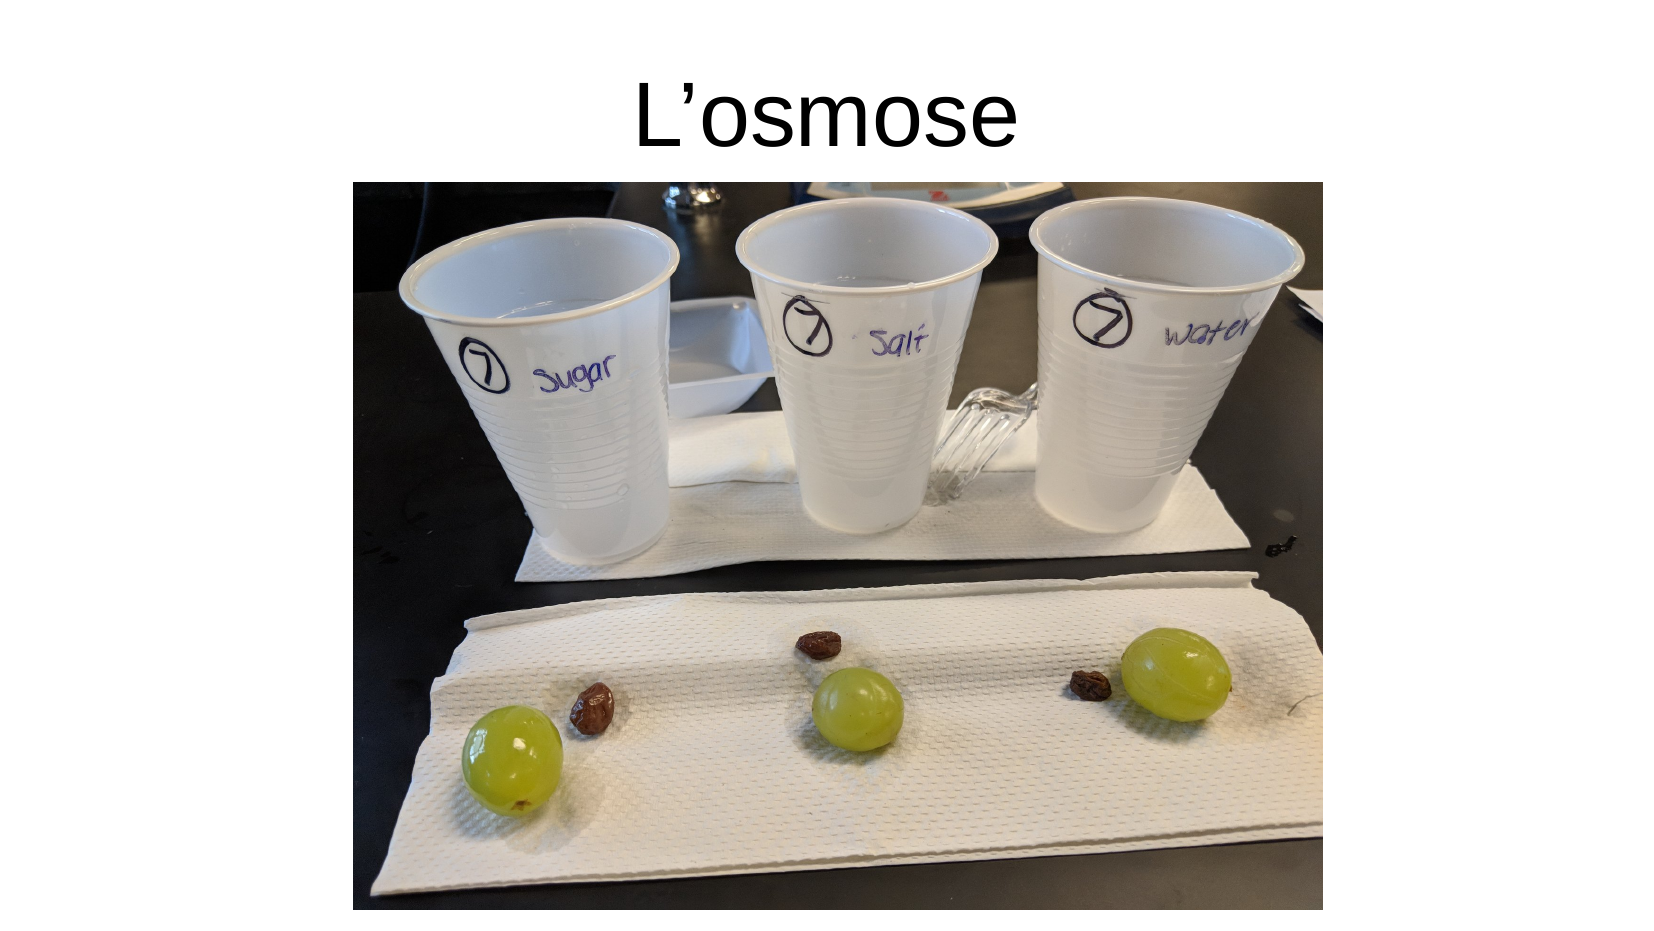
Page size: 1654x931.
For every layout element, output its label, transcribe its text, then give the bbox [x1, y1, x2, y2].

picture [353, 182, 1323, 910]
title L’osmose [82, 37, 1571, 193]
